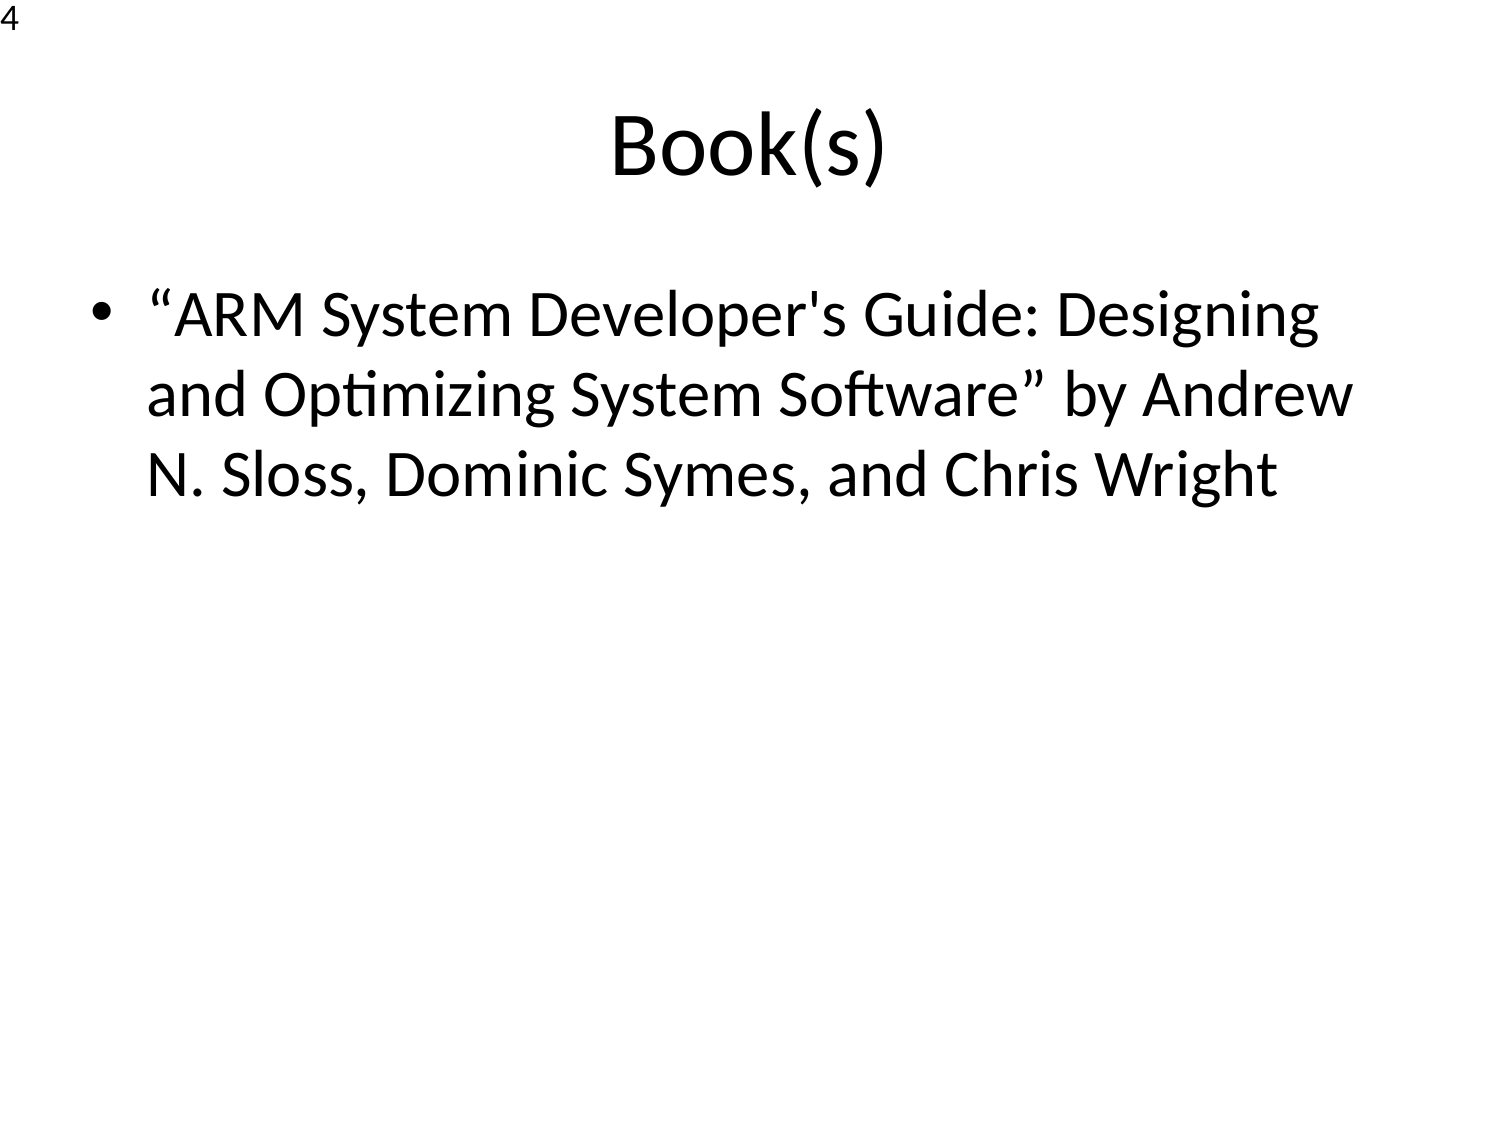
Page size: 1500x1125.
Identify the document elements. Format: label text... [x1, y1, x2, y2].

title Book(s) [75, 45, 1425, 233]
list “ARM System Developer's Guide: Designing and Optimizing System Software” by Andrew N. Sloss, Dominic Symes, and Chris Wright [75, 262, 1425, 1005]
